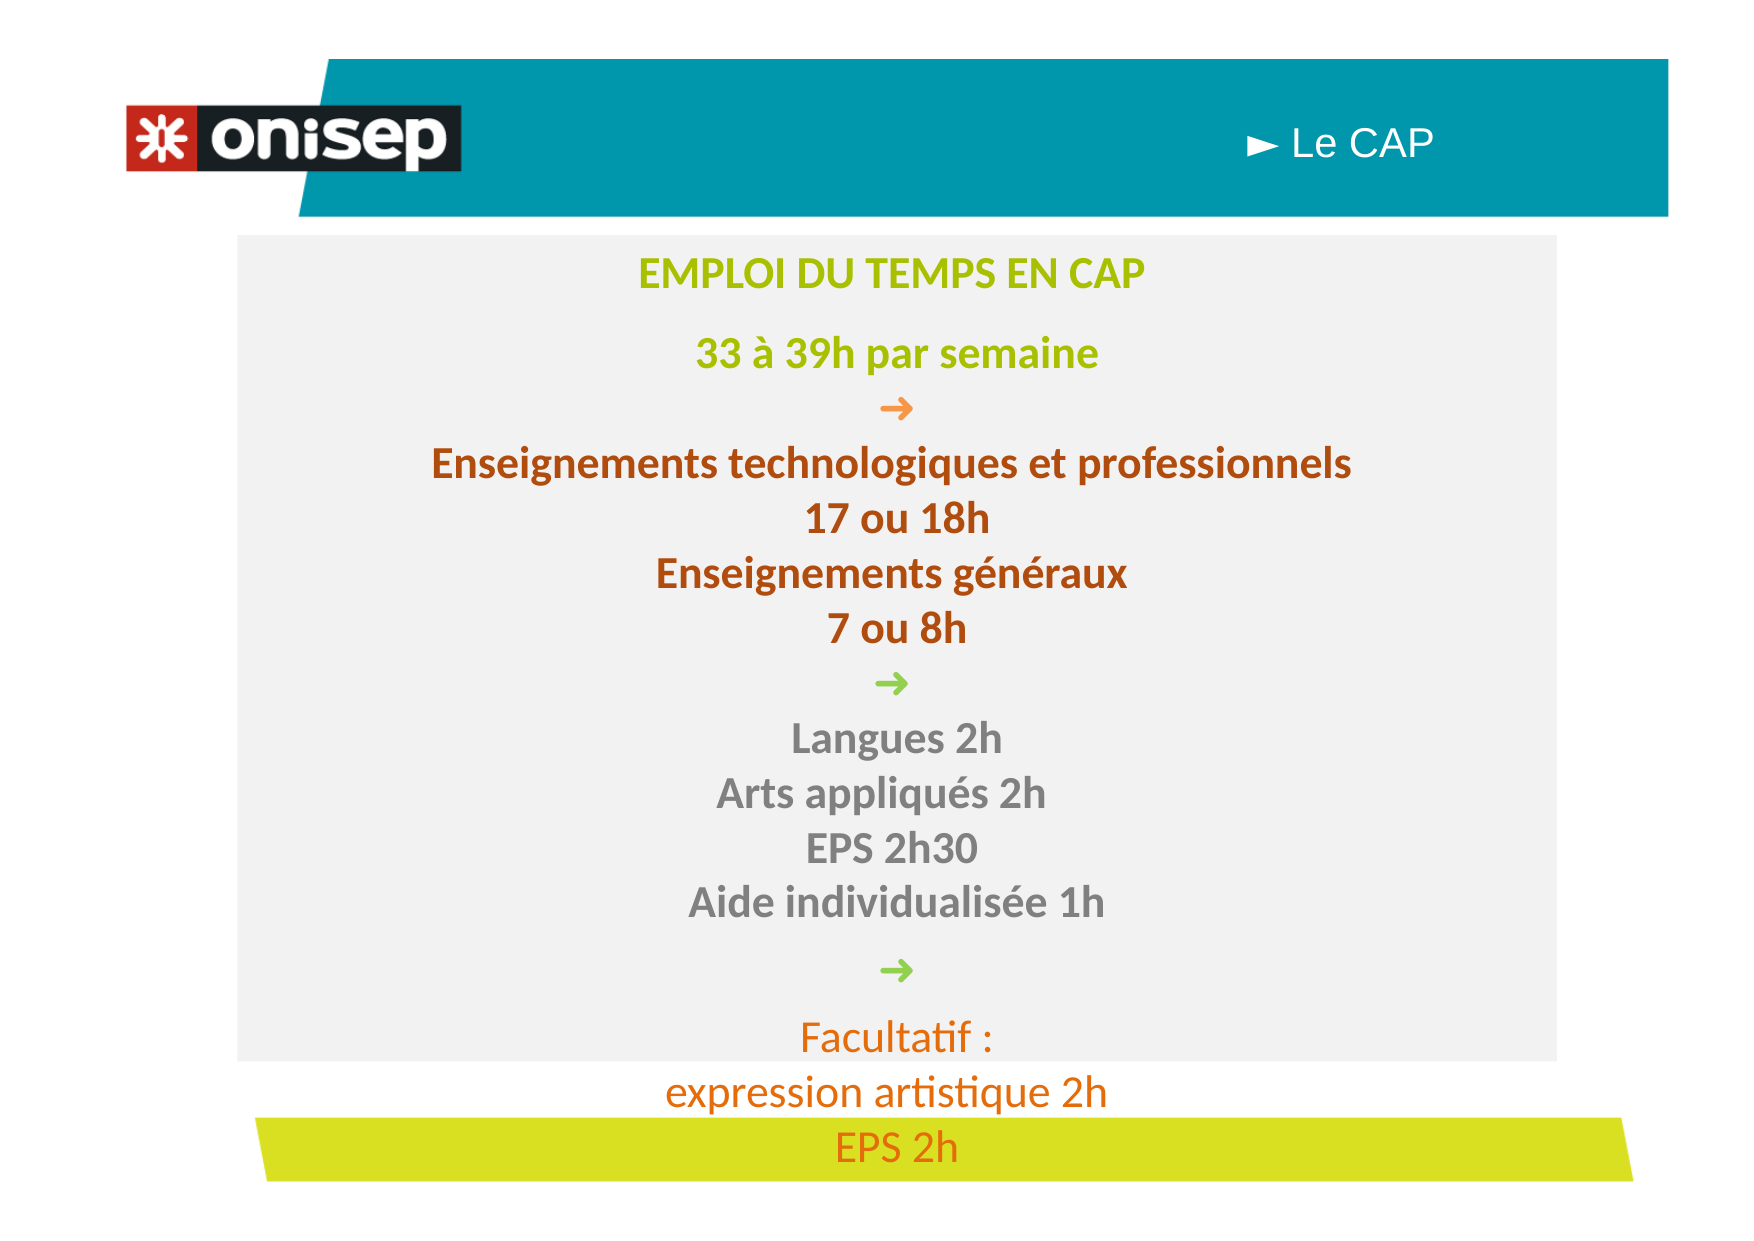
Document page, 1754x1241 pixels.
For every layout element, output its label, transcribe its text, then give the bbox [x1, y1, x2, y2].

picture [59, 59, 1669, 1182]
text_box ► Le CAP [1232, 107, 1478, 174]
list EMPLOI DU TEMPS EN CAP 33 à 39h par semaine ➜ Enseignements technologiques et professionnels 17 ou 18h Enseignements généraux 7 ou 8h ➜ Langues 2h Arts appliqués 2h EPS 2h30 Aide individualisée 1h ➜ Facultatif : expression artistique 2h EPS 2h [237, 235, 1557, 1062]
